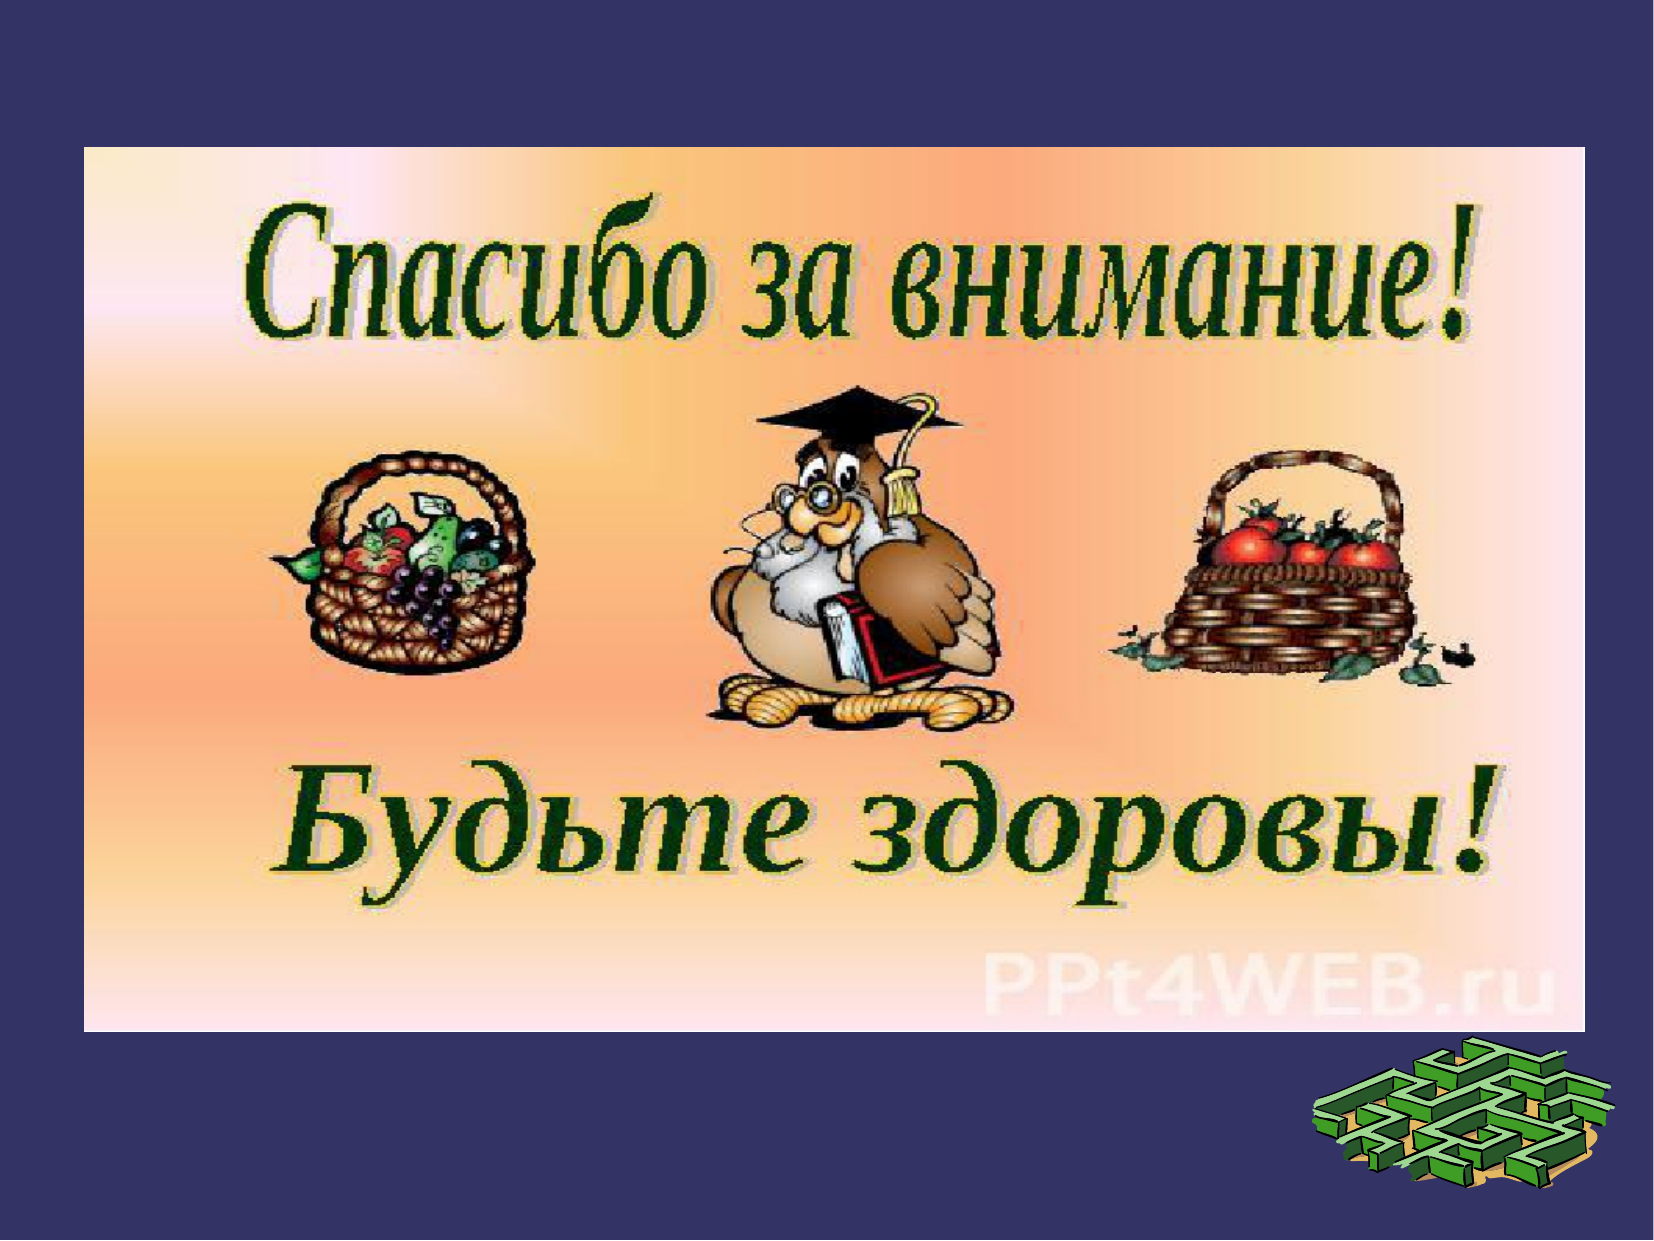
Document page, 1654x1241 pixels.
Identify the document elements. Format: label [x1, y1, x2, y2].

picture [84, 147, 1585, 1032]
